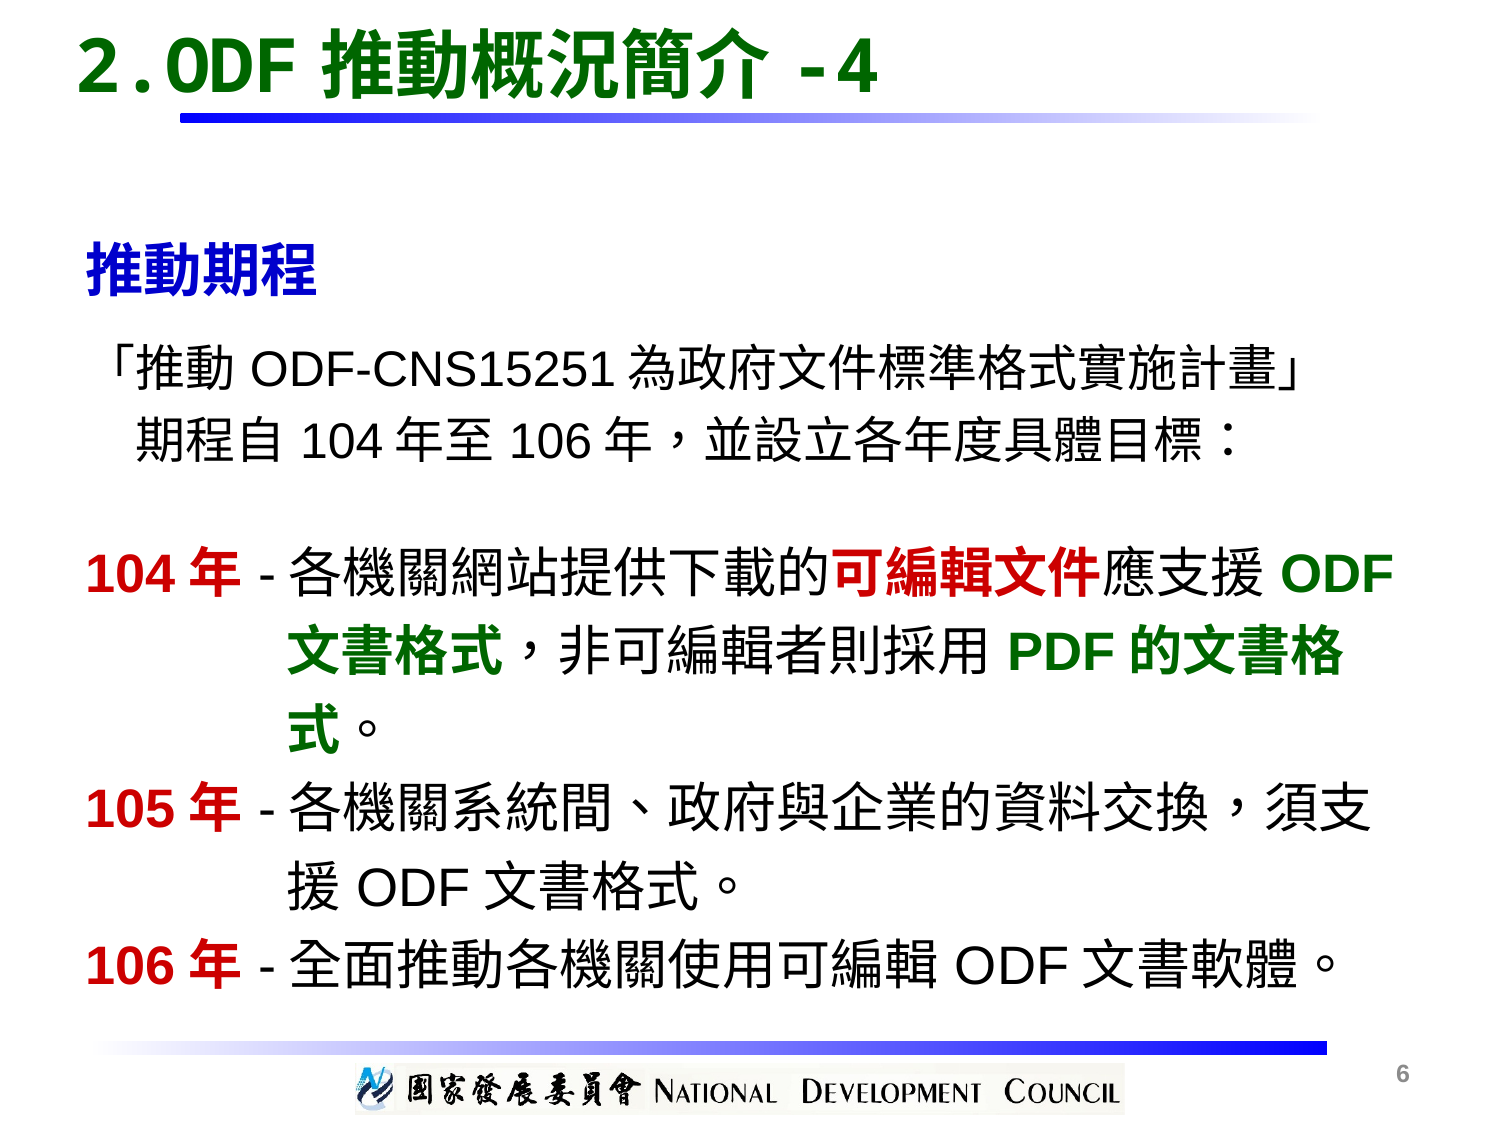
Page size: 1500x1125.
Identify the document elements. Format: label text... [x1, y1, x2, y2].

text_box 推動期程 「推動ODF-CNS15251為政府文件標準格式實施計畫」 期程自104年至106年，並設立各年度具體目標： 104年-各機關網站提供下載的可編輯文件應支援ODF文書格式，非可編輯者則採用PDF的文書格式。 105年-各機關系統間、政府與企業的資料交換，須支援ODF文書格式。 106年-全面推動各機關使用可編輯ODF文書軟體。 [70, 216, 1430, 999]
picture [355, 1063, 1125, 1115]
title 2.ODF推動概況簡介-4 [75, 9, 1425, 119]
